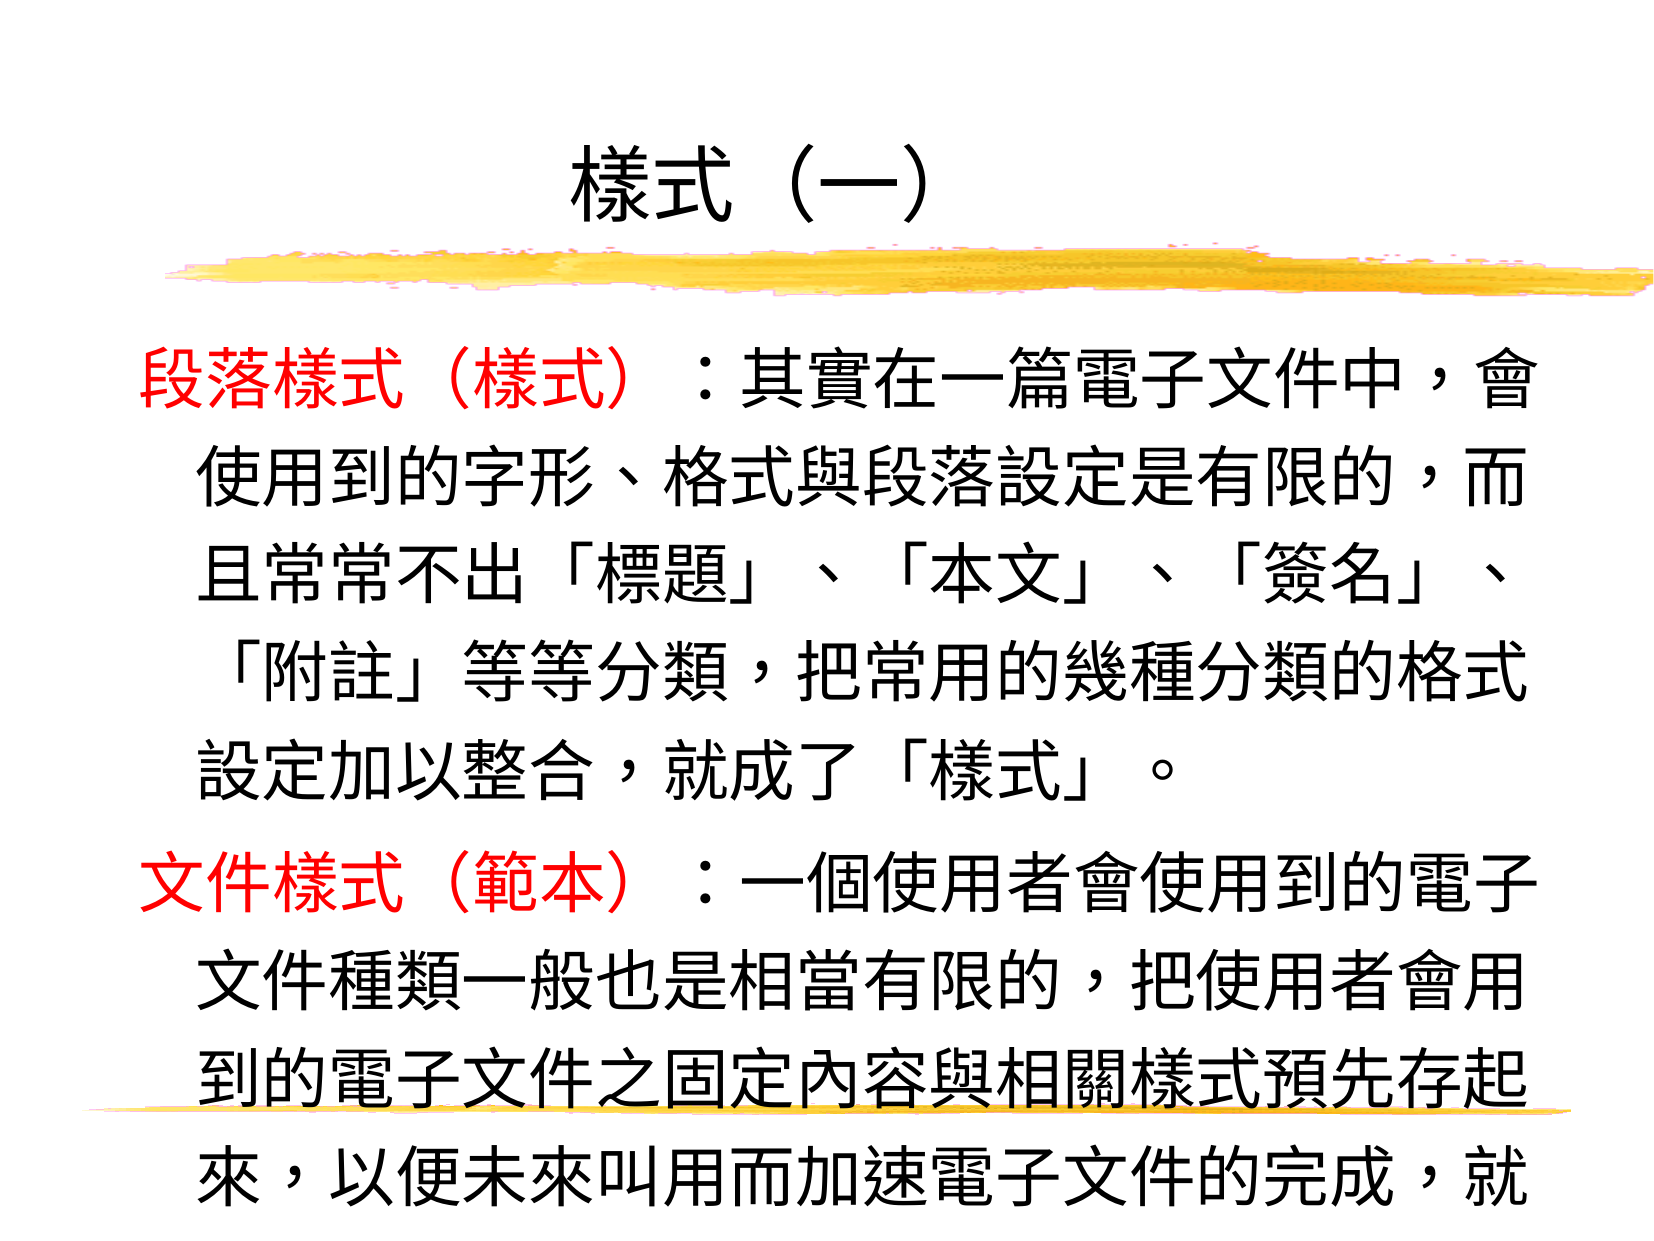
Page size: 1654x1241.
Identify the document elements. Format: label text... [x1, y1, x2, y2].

picture [165, 237, 1654, 308]
picture [82, 1102, 1571, 1117]
title 樣式（一） [73, 41, 1479, 249]
list 段落樣式（樣式）：其實在一篇電子文件中，會使用到的字形、格式與段落設定是有限的，而且常常不出「標題」、「本文」、「簽名」、「附註」等等分類，把常用的幾種分類的格式設定加以整合，就成了「樣式」。 文件樣式（範本）：一個使用者會使用到的電子文件種類一般也是相當有限的，把使用者會用到的電子文件之固定內容與相關樣式預先存起來，以便未來叫用而加速電子文件的完成，就稱為範本文件。 [124, 316, 1599, 1067]
